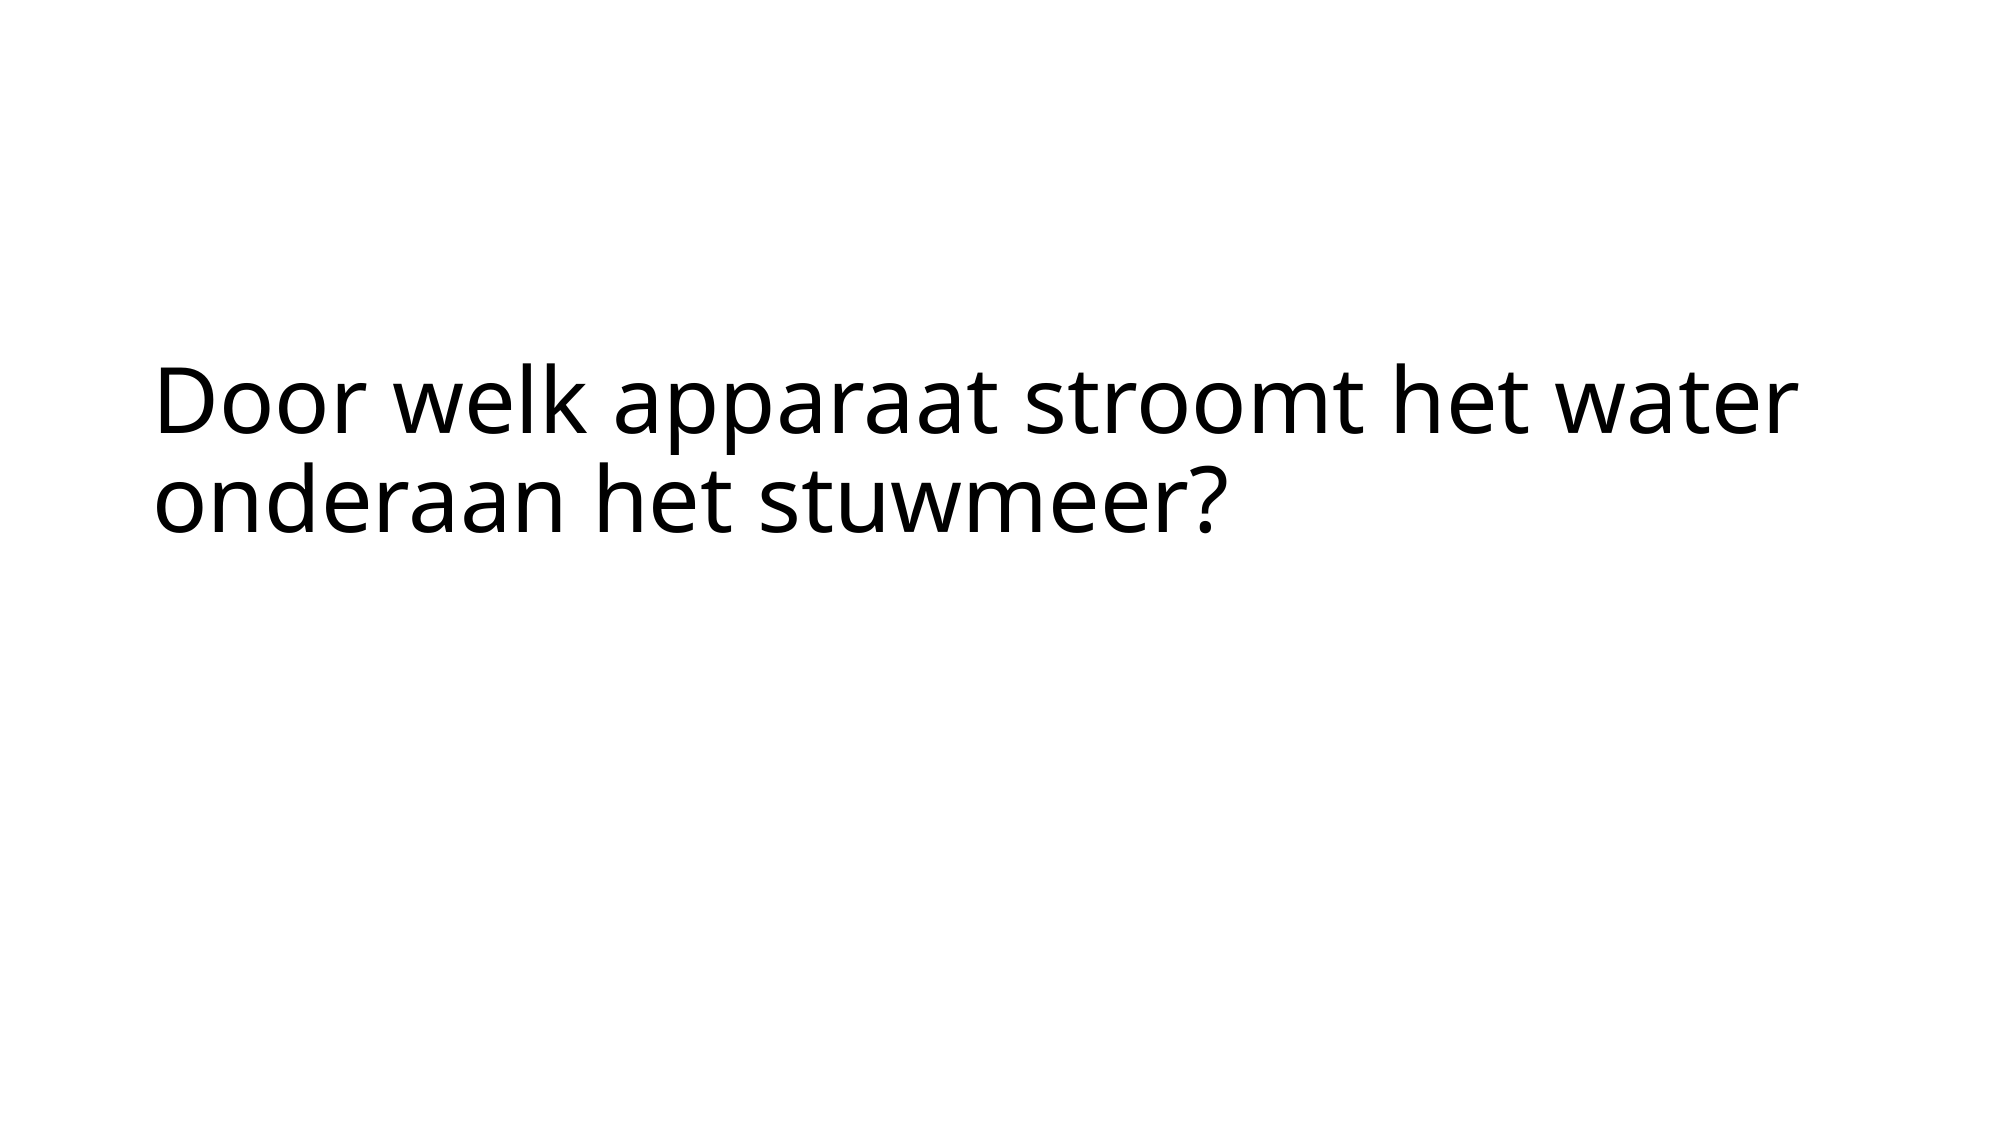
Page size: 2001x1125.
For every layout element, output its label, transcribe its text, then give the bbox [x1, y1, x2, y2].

title Door welk apparaat stroomt het water onderaan het stuwmeer? [137, 345, 1863, 563]
